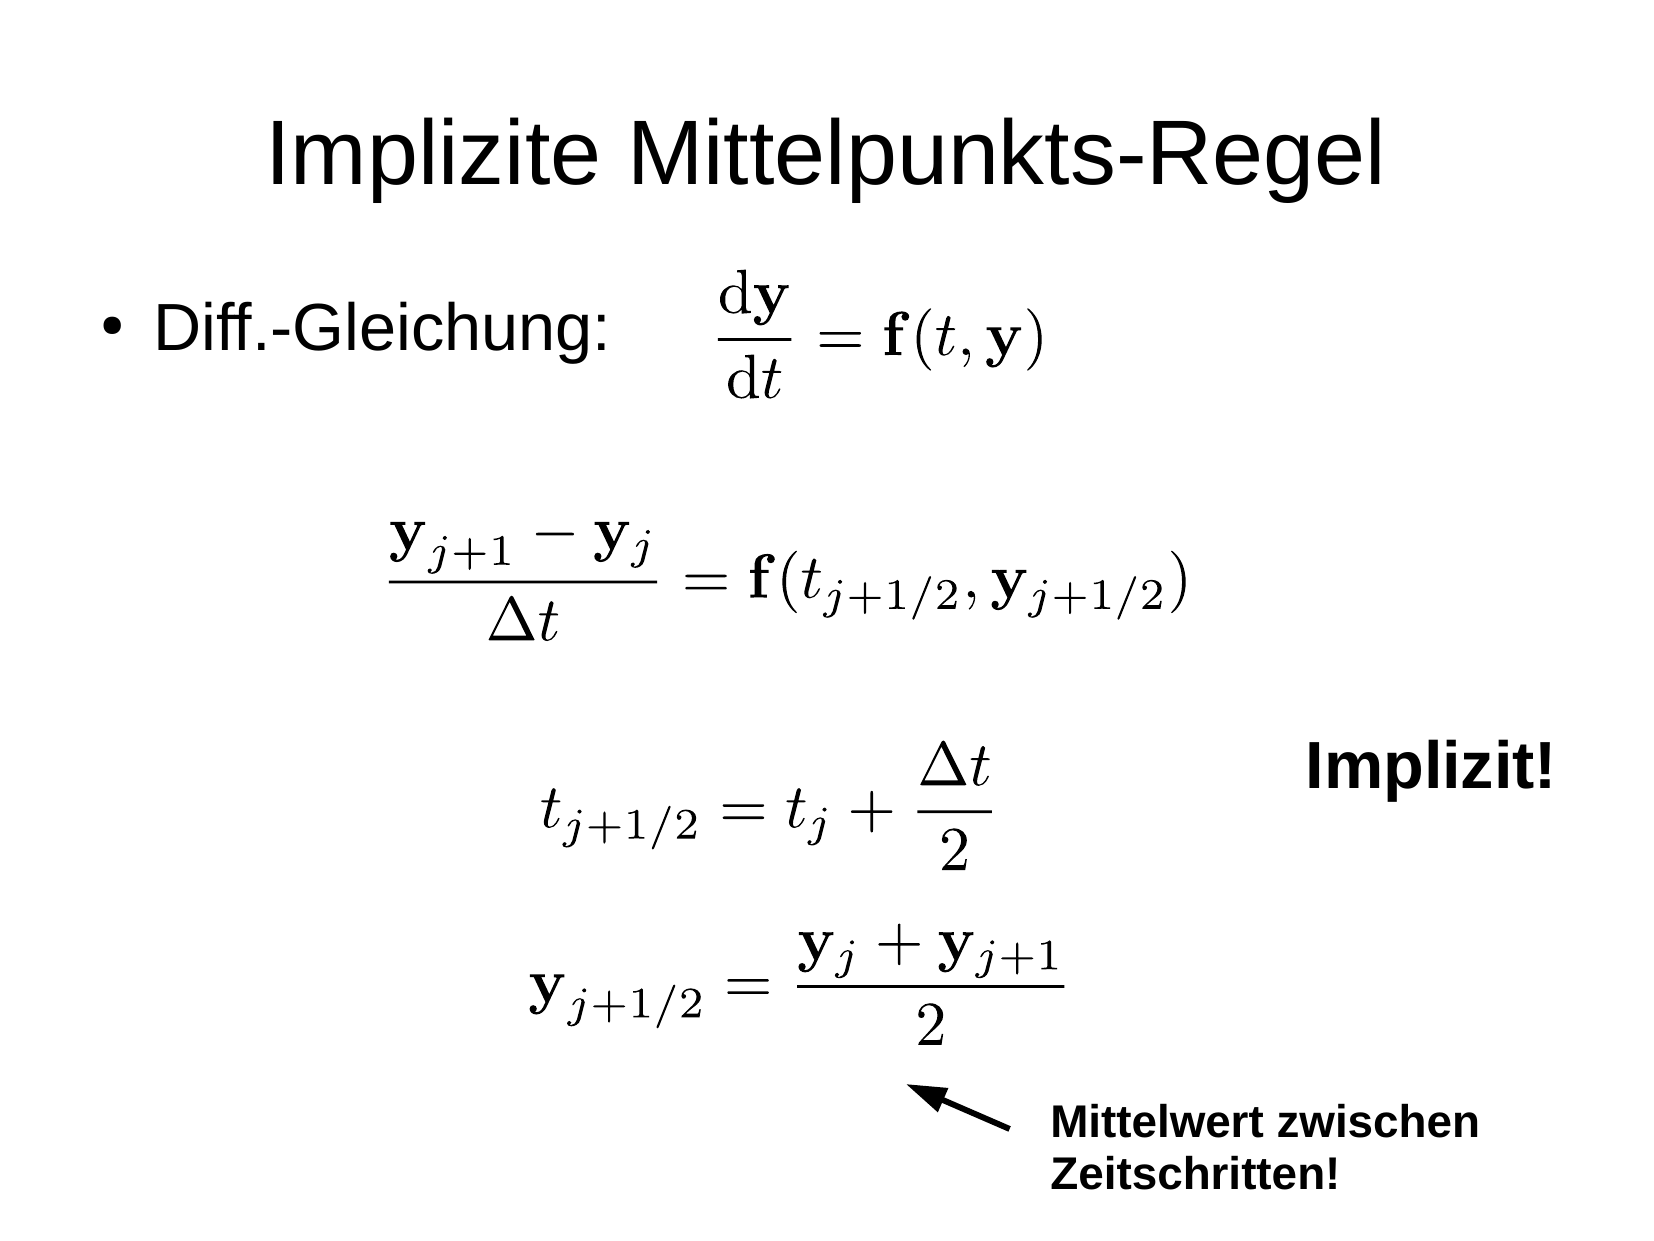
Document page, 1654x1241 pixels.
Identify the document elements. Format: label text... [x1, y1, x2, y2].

list Diff.-Gleichung: [82, 290, 1571, 1094]
text_box Implizit! [1290, 720, 1573, 810]
text_box [539, 740, 992, 871]
text_box [717, 269, 1048, 399]
title Implizite Mittelpunkts-Regel [82, 49, 1571, 257]
text_box [388, 513, 1192, 642]
text_box Mittelwert zwischen Zeitschritten! [1035, 1088, 1496, 1207]
text_box [528, 923, 1065, 1045]
